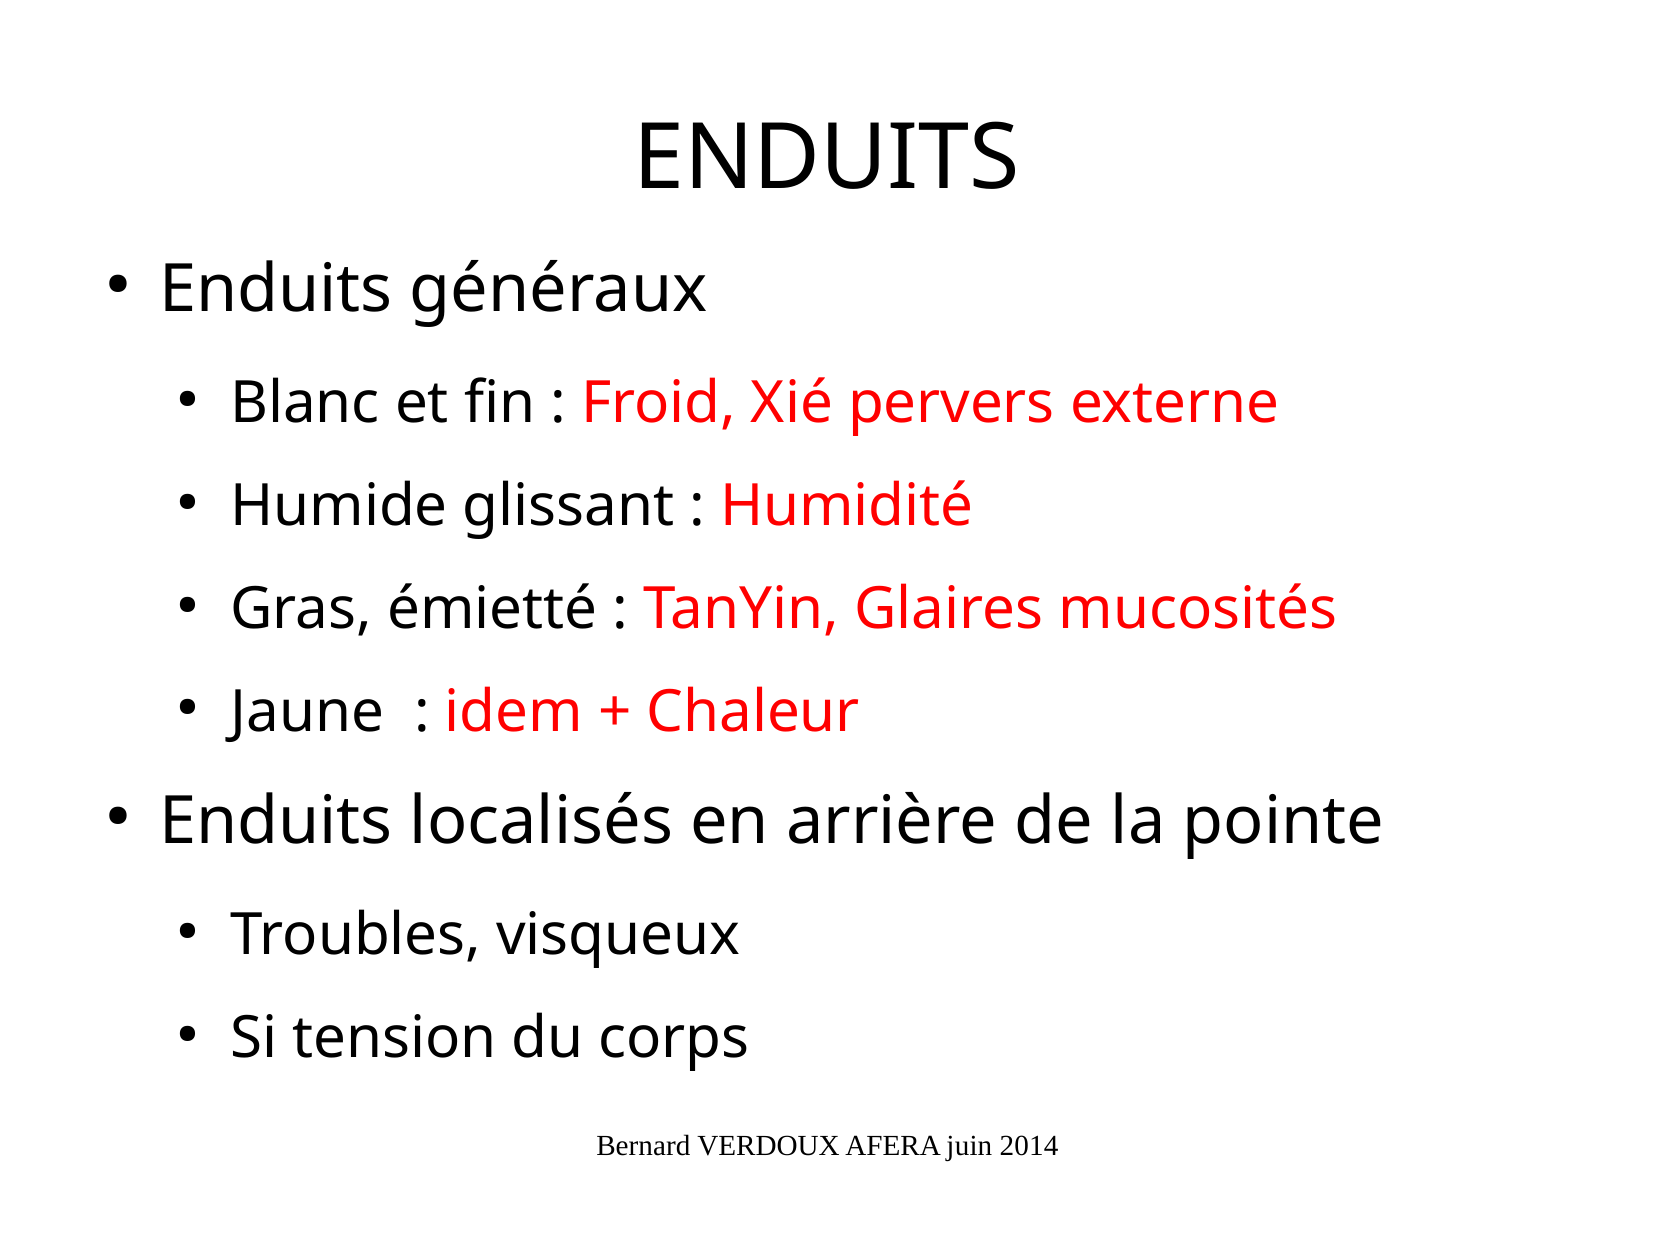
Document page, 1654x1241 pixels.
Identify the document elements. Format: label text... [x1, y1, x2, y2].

list Enduits généraux Blanc et fin : Froid, Xié pervers externe Humide glissant : Humidité Gras, émietté : TanYin, Glaires mucosités Jaune : idem + Chaleur Enduits localisés en arrière de la pointe Troubles, visqueux Si tension du corps [88, 240, 1577, 1093]
title ENDUITS [82, 49, 1571, 257]
